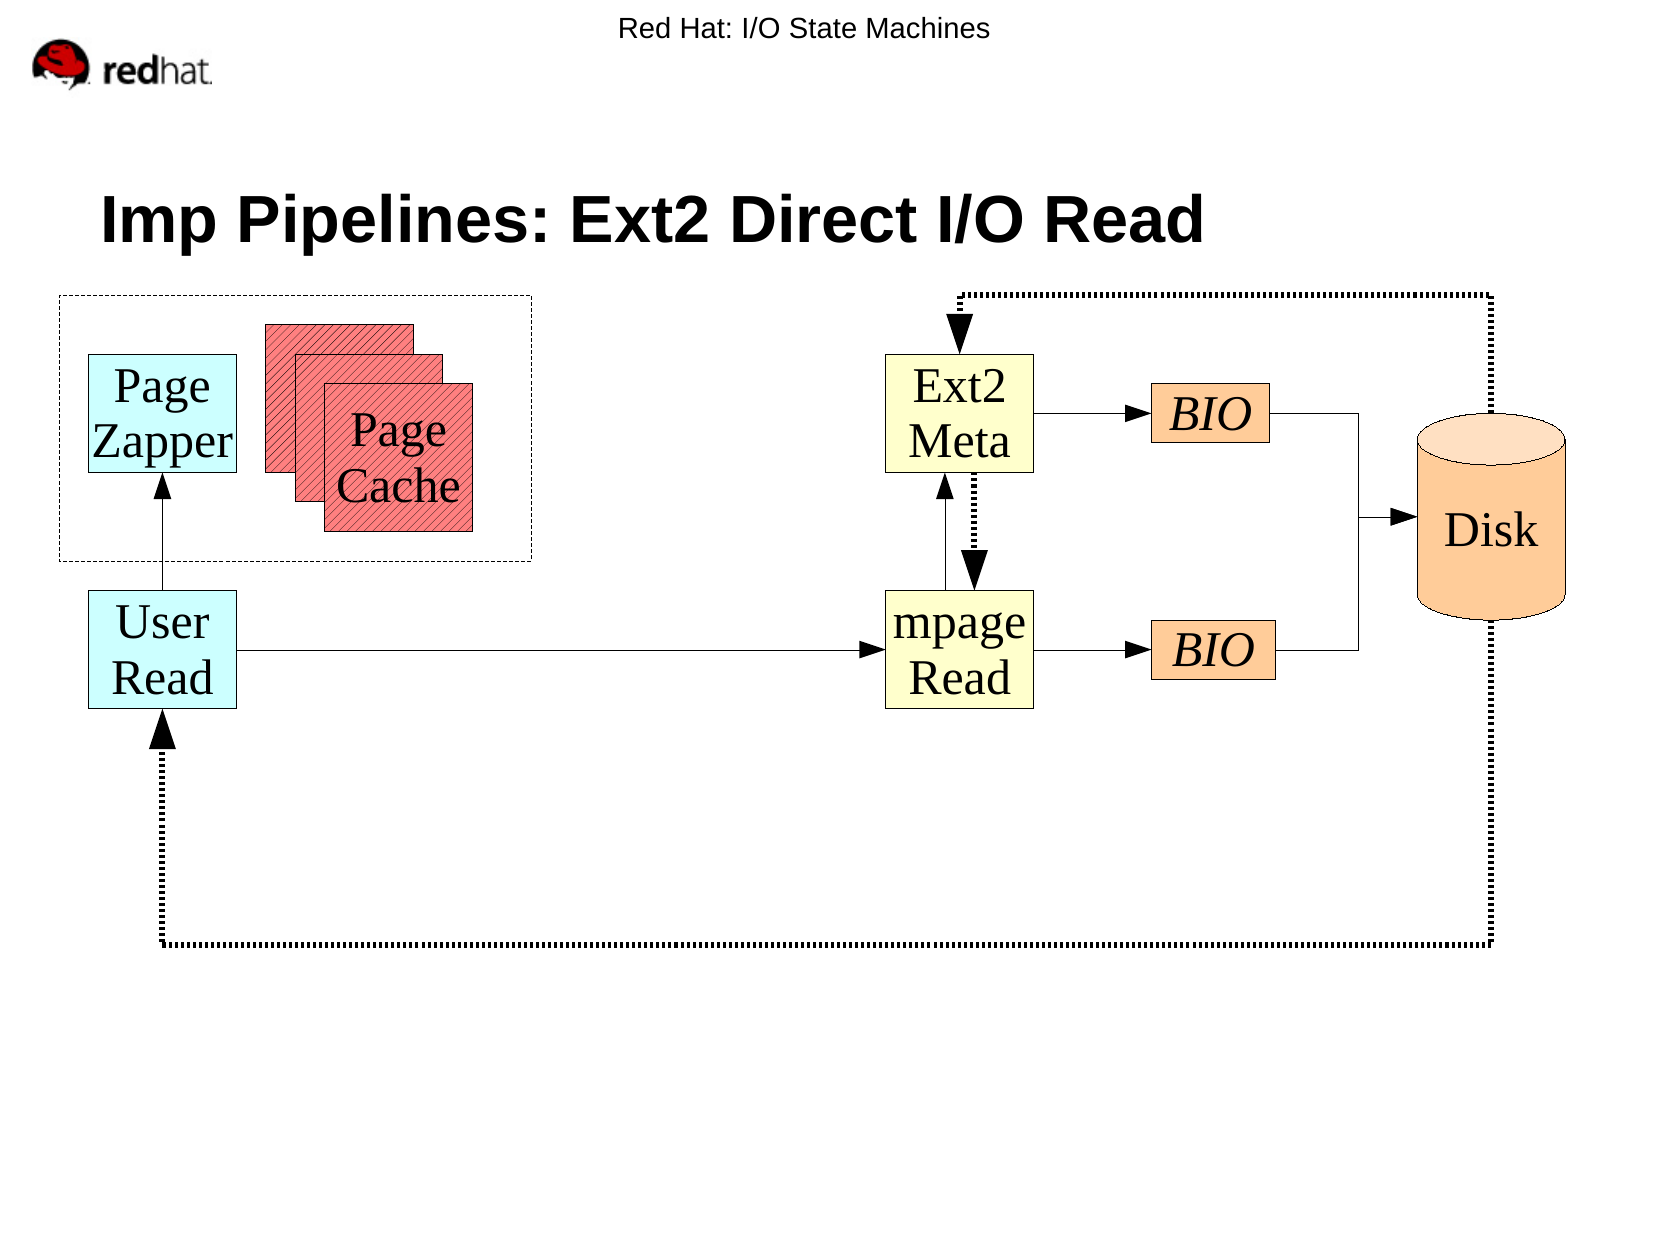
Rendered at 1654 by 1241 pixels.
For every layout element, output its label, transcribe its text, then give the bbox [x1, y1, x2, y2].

text_box Disk [1417, 440, 1566, 621]
text_box [265, 324, 443, 502]
text_box mpage Read [885, 590, 1034, 709]
text_box BIO [1151, 620, 1276, 680]
text_box Page Zapper [88, 354, 237, 473]
title Imp Pipelines: Ext2 Direct I/O Read [100, 164, 1506, 275]
text_box Page Cache [324, 383, 473, 532]
text_box BIO [1151, 383, 1270, 443]
picture [31, 37, 212, 98]
text_box User Read [88, 590, 237, 709]
text_box Ext2 Meta [885, 354, 1034, 473]
